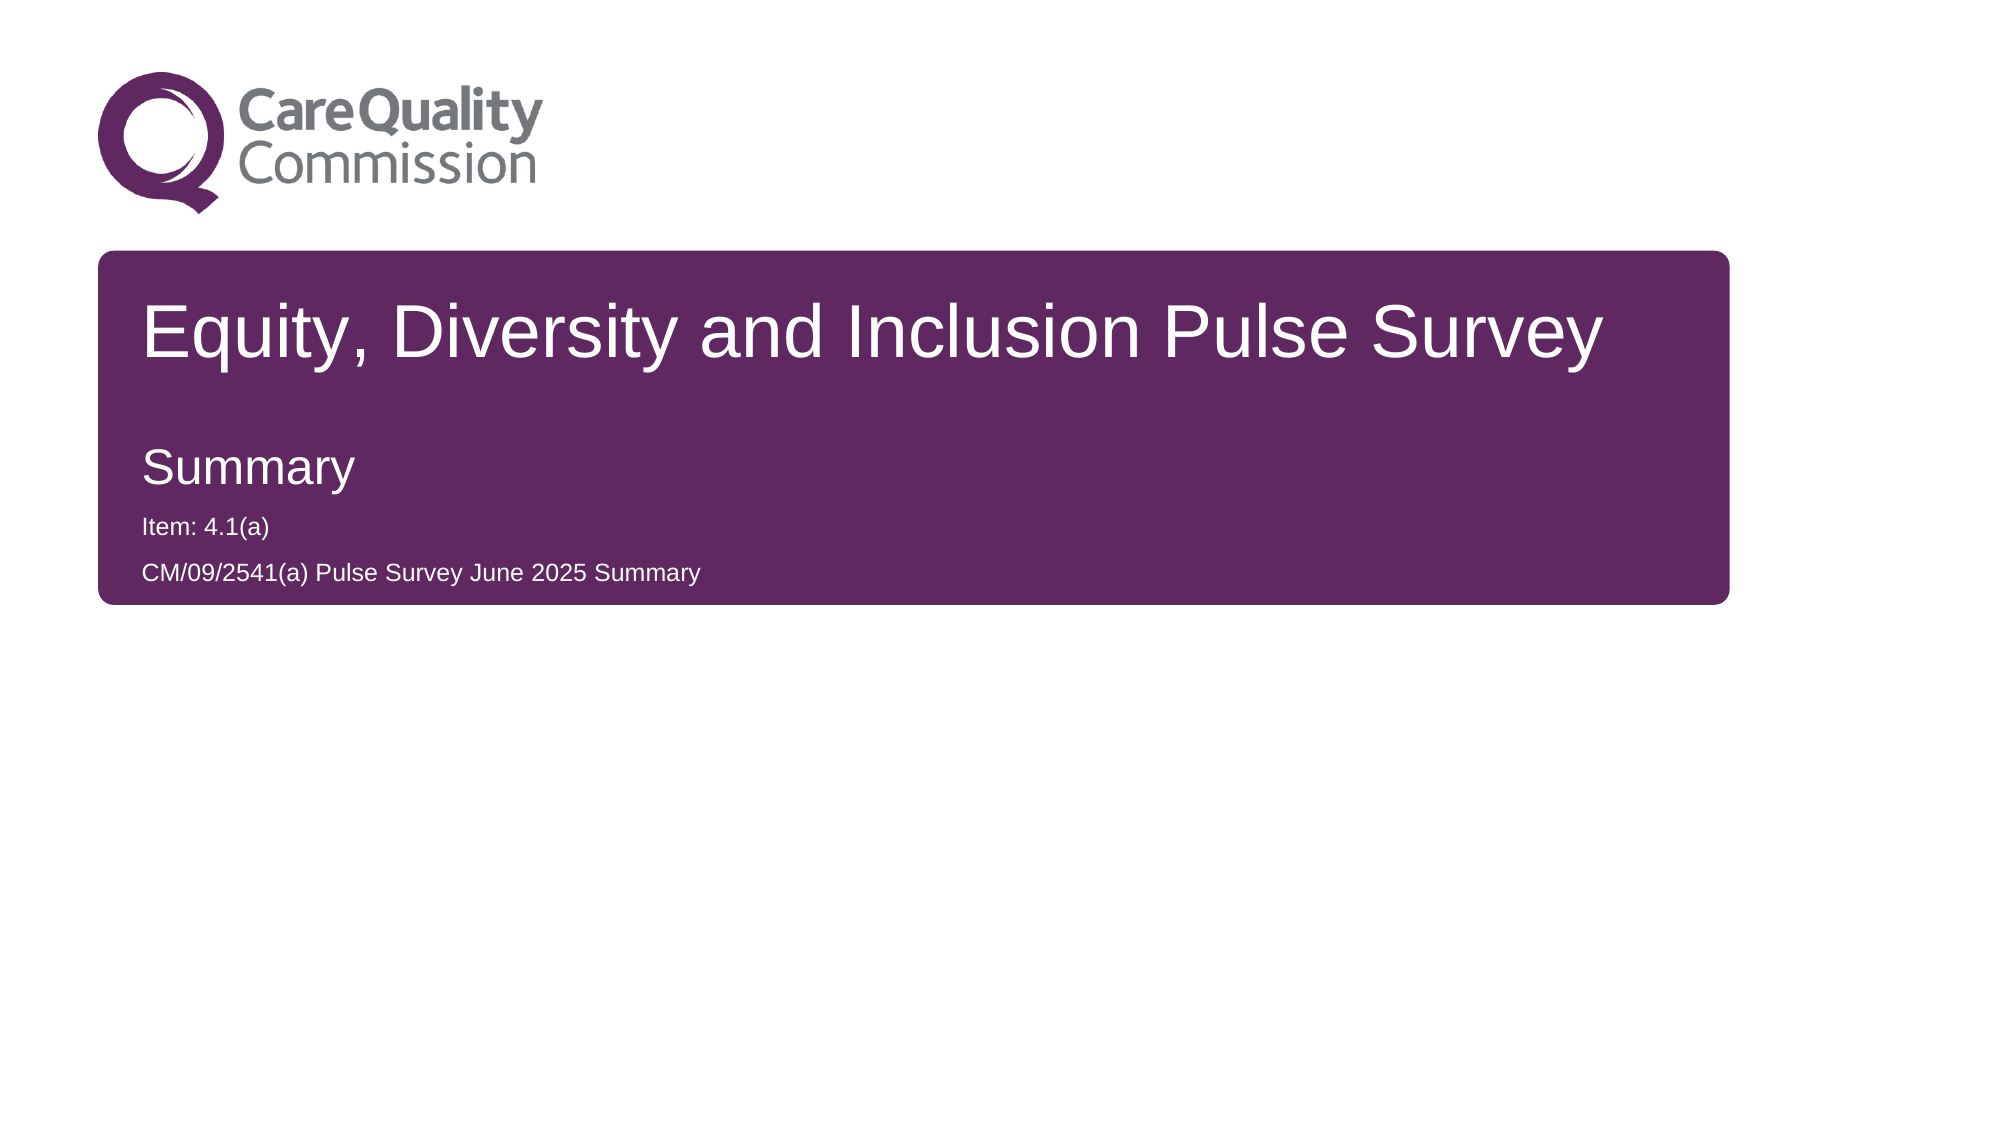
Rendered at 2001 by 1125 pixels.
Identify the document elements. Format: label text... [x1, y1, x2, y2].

subtitle Summary Item: 4.1(a) CM/09/2541(a) Pulse Survey June 2025 Summary [141, 441, 1697, 605]
title Equity, Diversity and Inclusion Pulse Survey [141, 296, 1697, 400]
